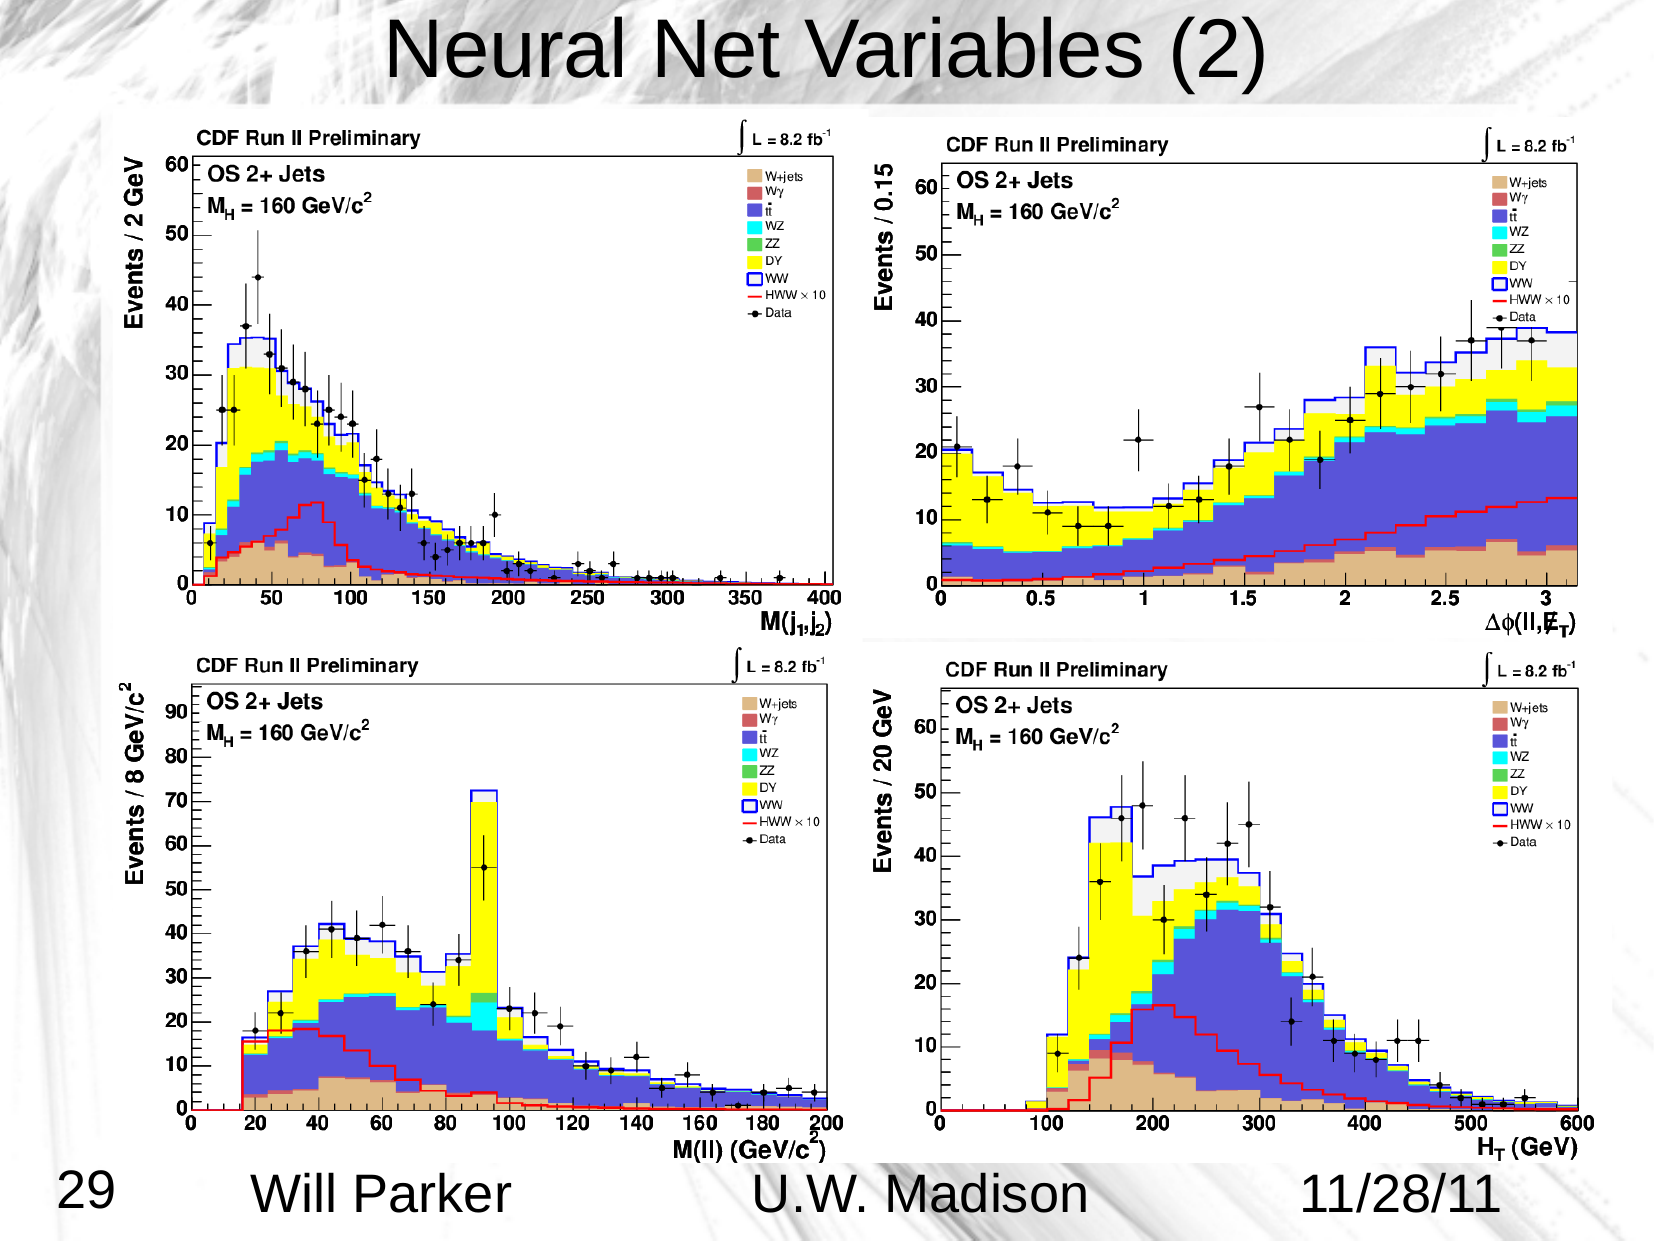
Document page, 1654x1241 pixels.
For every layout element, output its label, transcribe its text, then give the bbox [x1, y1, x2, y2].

picture [0, 109, 1654, 1241]
list 29 [0, 1155, 151, 1241]
text_box Will Parker U.W. Madison 11/28/11 [151, 1160, 1566, 1241]
title Neural Net Variables (2) [0, 0, 1654, 131]
